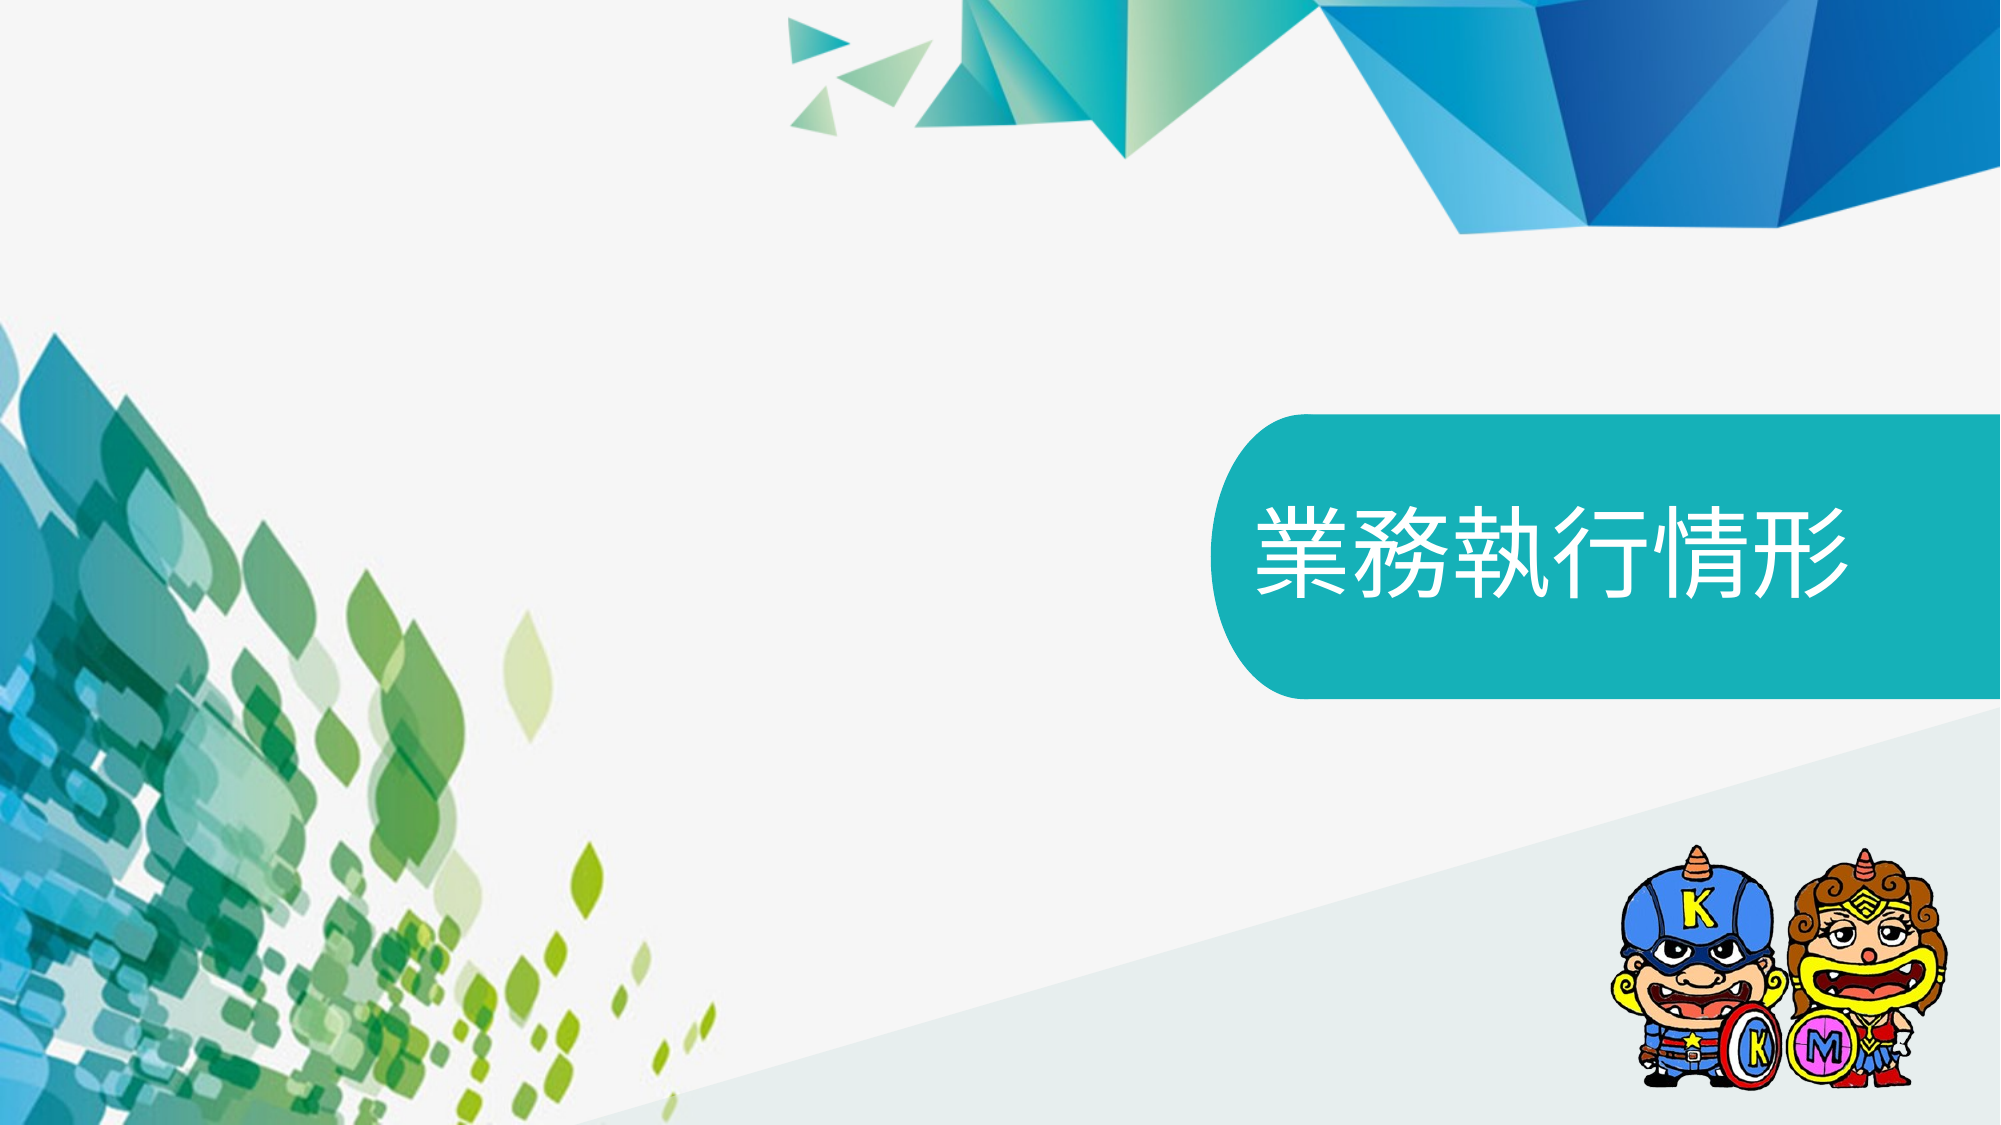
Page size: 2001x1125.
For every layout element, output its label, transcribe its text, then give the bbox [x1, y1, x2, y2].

text_box 業務執行情形 [1251, 458, 2000, 643]
picture [1597, 840, 1955, 1094]
text_box [1210, 414, 2000, 700]
picture [0, 0, 2000, 1125]
text_box [574, 707, 2000, 1125]
